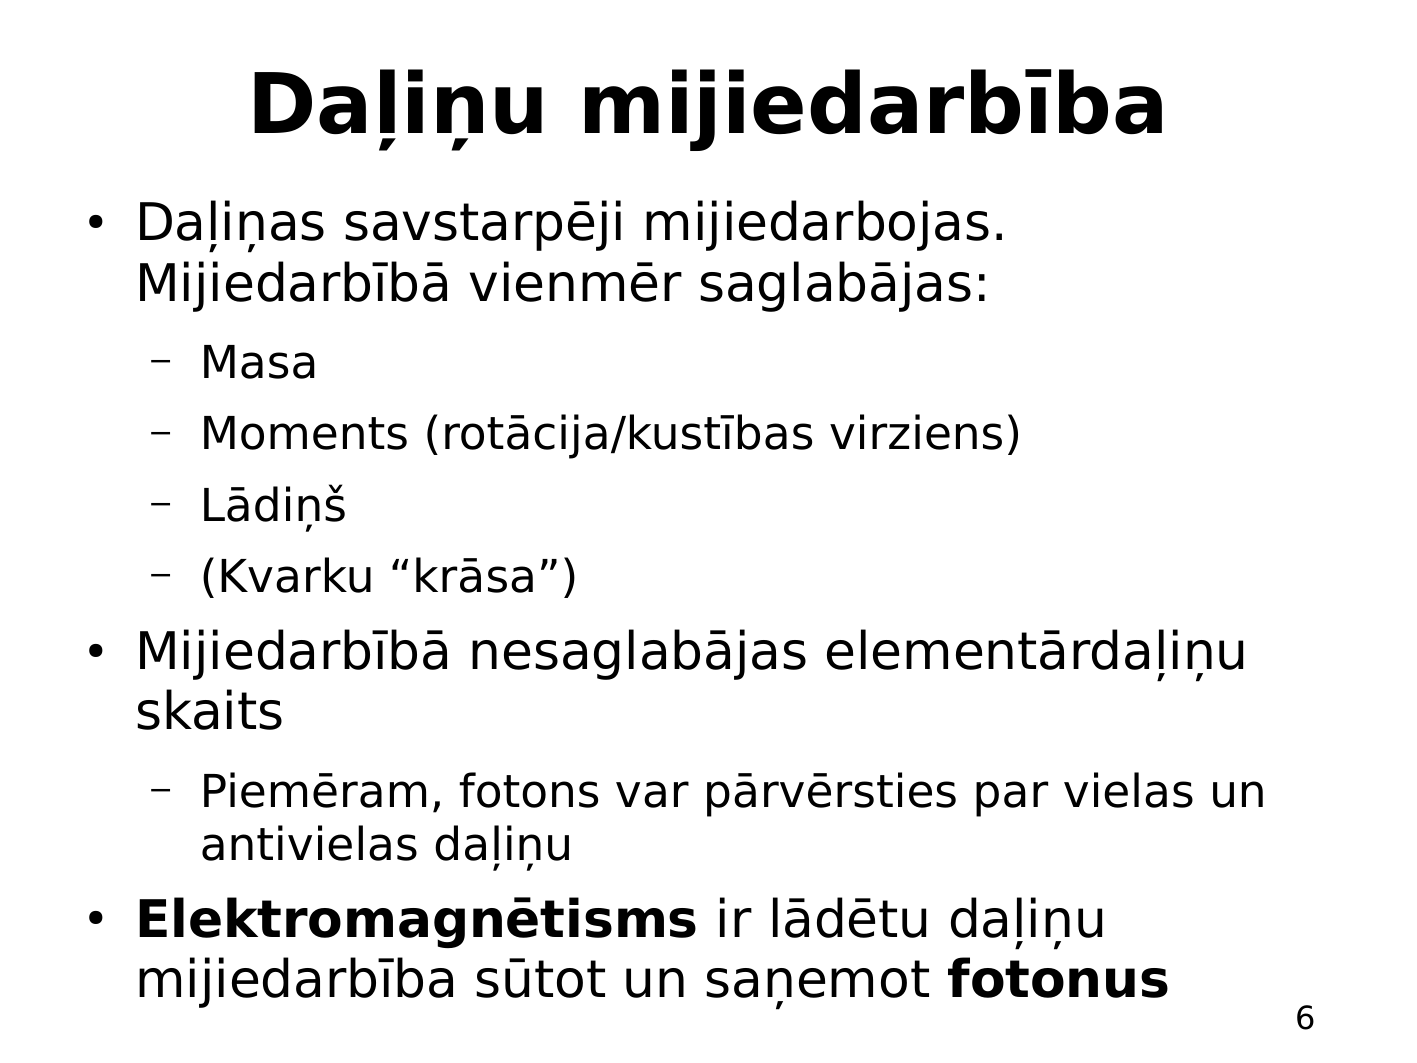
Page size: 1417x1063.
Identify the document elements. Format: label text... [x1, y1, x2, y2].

title Daļiņu mijiedarbība [70, 42, 1346, 168]
list Daļiņas savstarpēji mijiedarbojas. Mijiedarbībā vienmēr saglabājas: Masa Moments (rotācija/kustības virziens) Lādiņš (Kvarku “krāsa”) Mijiedarbībā nesaglabājas elementārdaļiņu skaits Piemēram, fotons var pārvērsties par vielas un antivielas daļiņu Elektromagnētisms ir lādētu daļiņu mijiedarbība sūtot un saņemot fotonus [70, 192, 1318, 1016]
